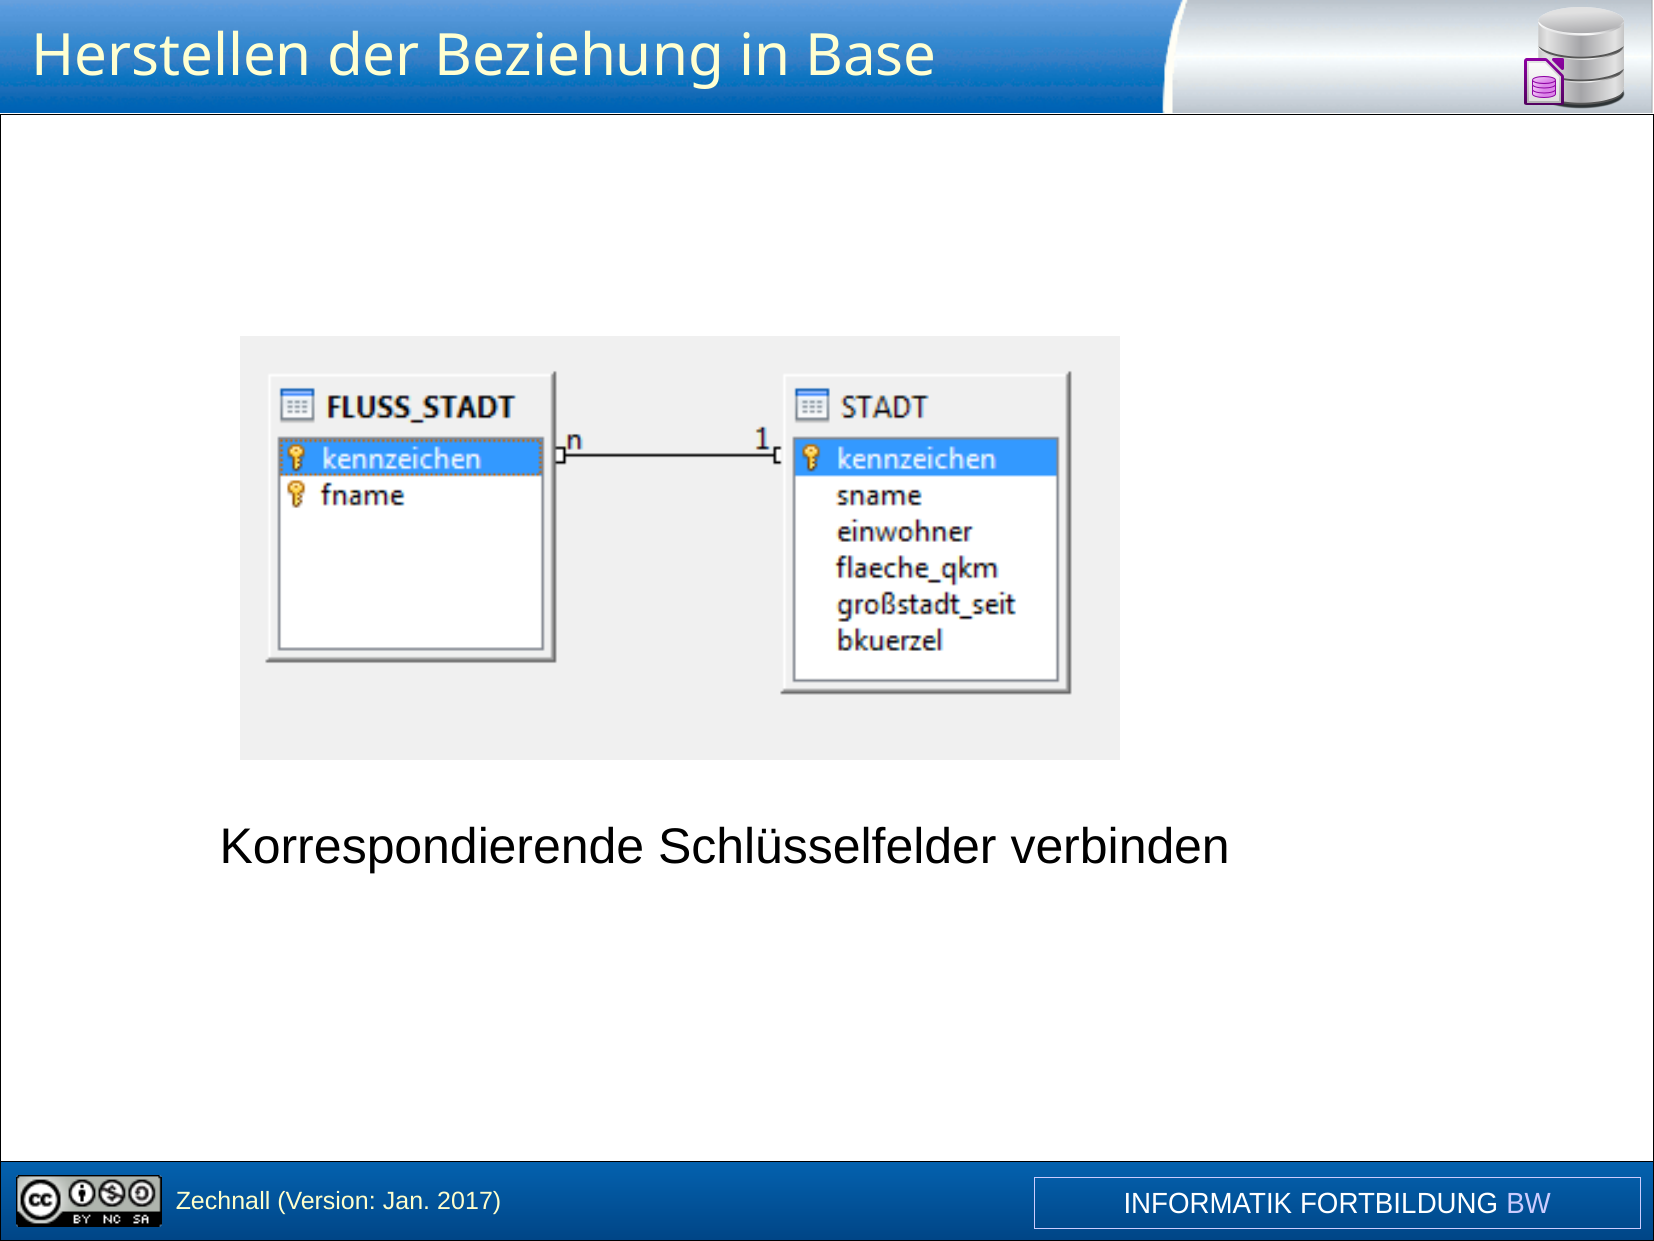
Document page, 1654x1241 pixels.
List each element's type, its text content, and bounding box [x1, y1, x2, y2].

picture [0, 0, 1654, 113]
title Herstellen der Beziehung in Base [31, 14, 1151, 92]
picture [240, 336, 1120, 760]
picture [16, 1175, 162, 1227]
text_box Korrespondierende Schlüsselfelder verbinden [203, 817, 1387, 876]
